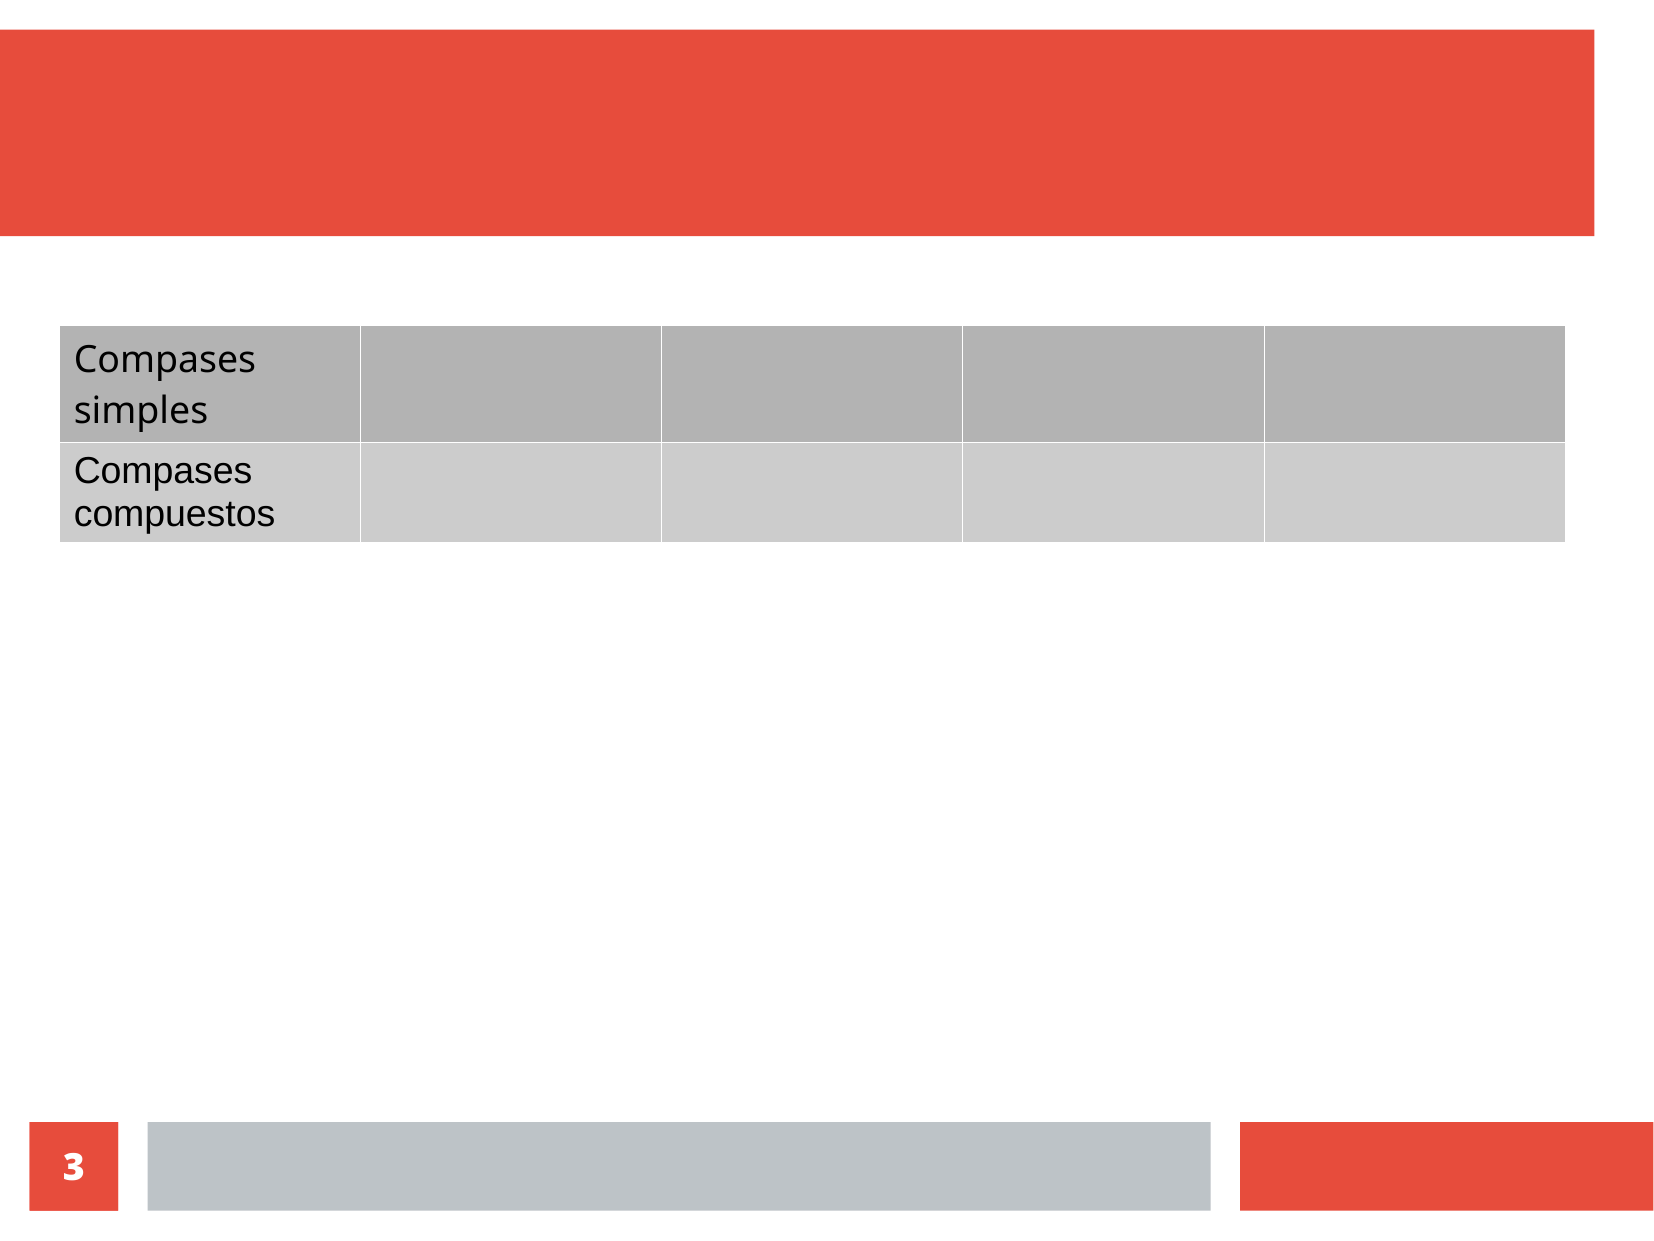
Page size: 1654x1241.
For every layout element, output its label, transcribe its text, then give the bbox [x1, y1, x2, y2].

table_cell [361, 443, 661, 542]
table_header [662, 326, 962, 442]
table_header [963, 326, 1264, 442]
table_header [1265, 326, 1565, 442]
table_header [361, 326, 661, 442]
table_cell [662, 443, 962, 542]
table_cell Compases compuestos [60, 443, 360, 542]
table_cell [1265, 443, 1565, 542]
table_cell [963, 443, 1264, 542]
table_header Compases simples [60, 326, 360, 442]
